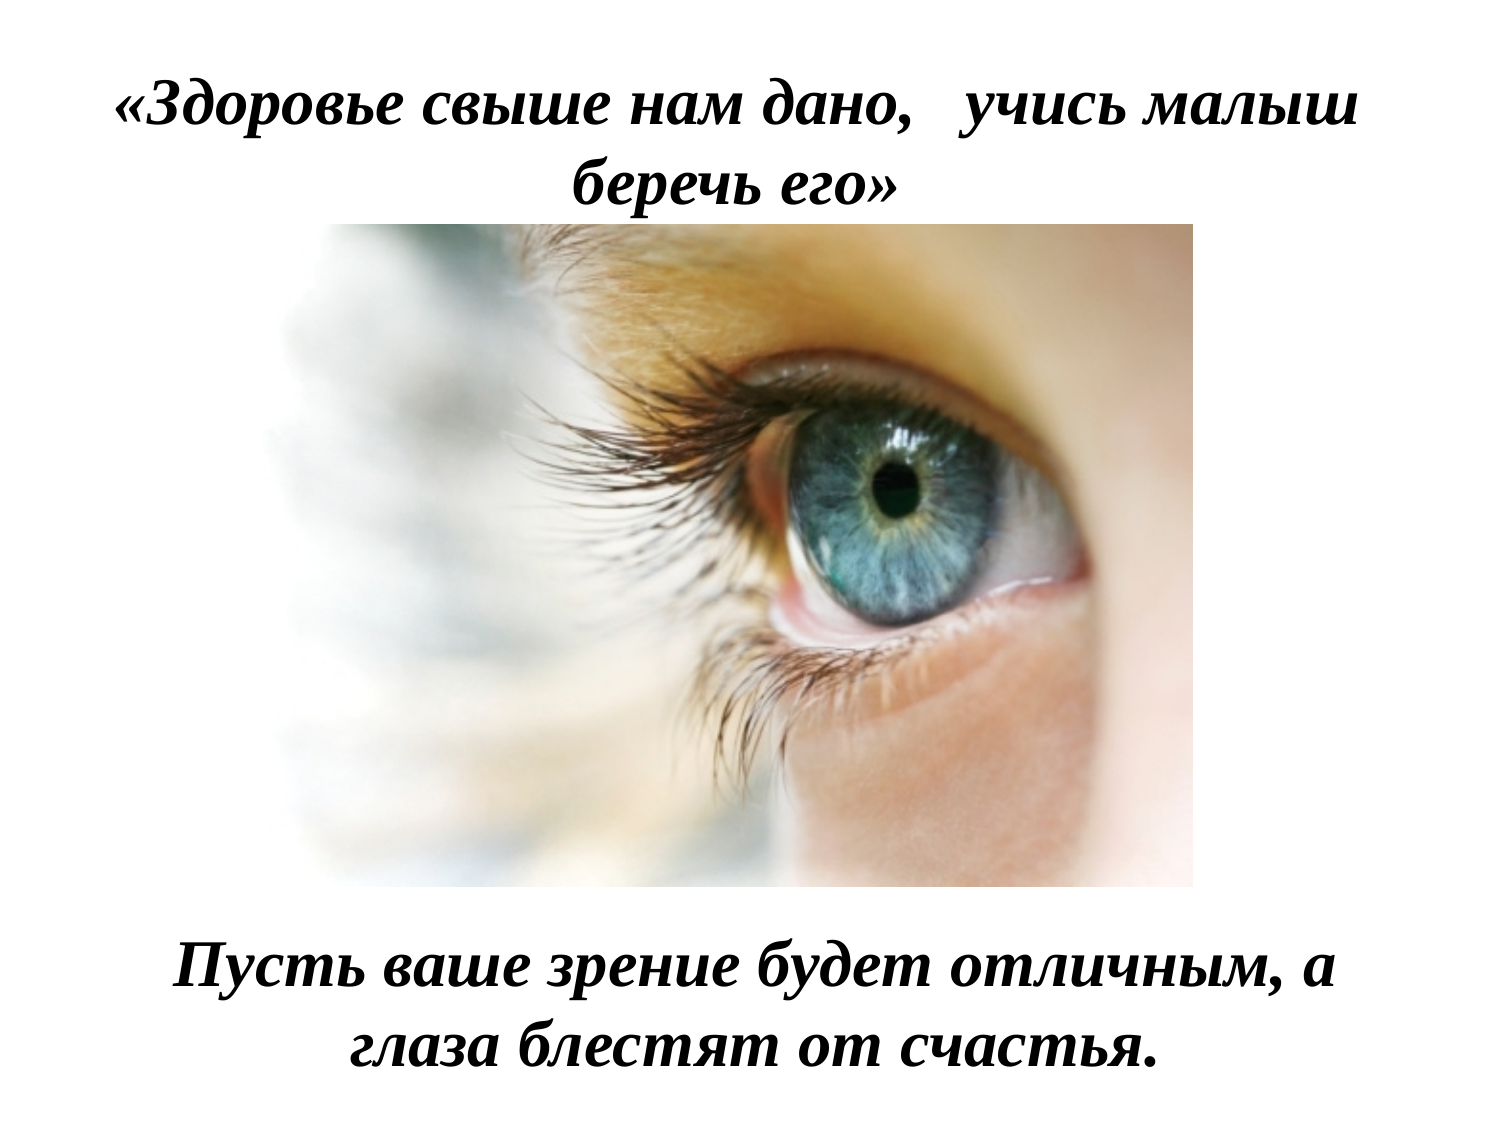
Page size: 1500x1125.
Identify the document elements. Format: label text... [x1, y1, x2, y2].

text_box Пусть ваше зрение будет отличным, а глаза блестят от счастья. [75, 912, 1438, 1088]
picture [262, 225, 1193, 887]
text_box «Здоровье свыше нам дано, учись малыш беречь его» [62, 50, 1413, 225]
